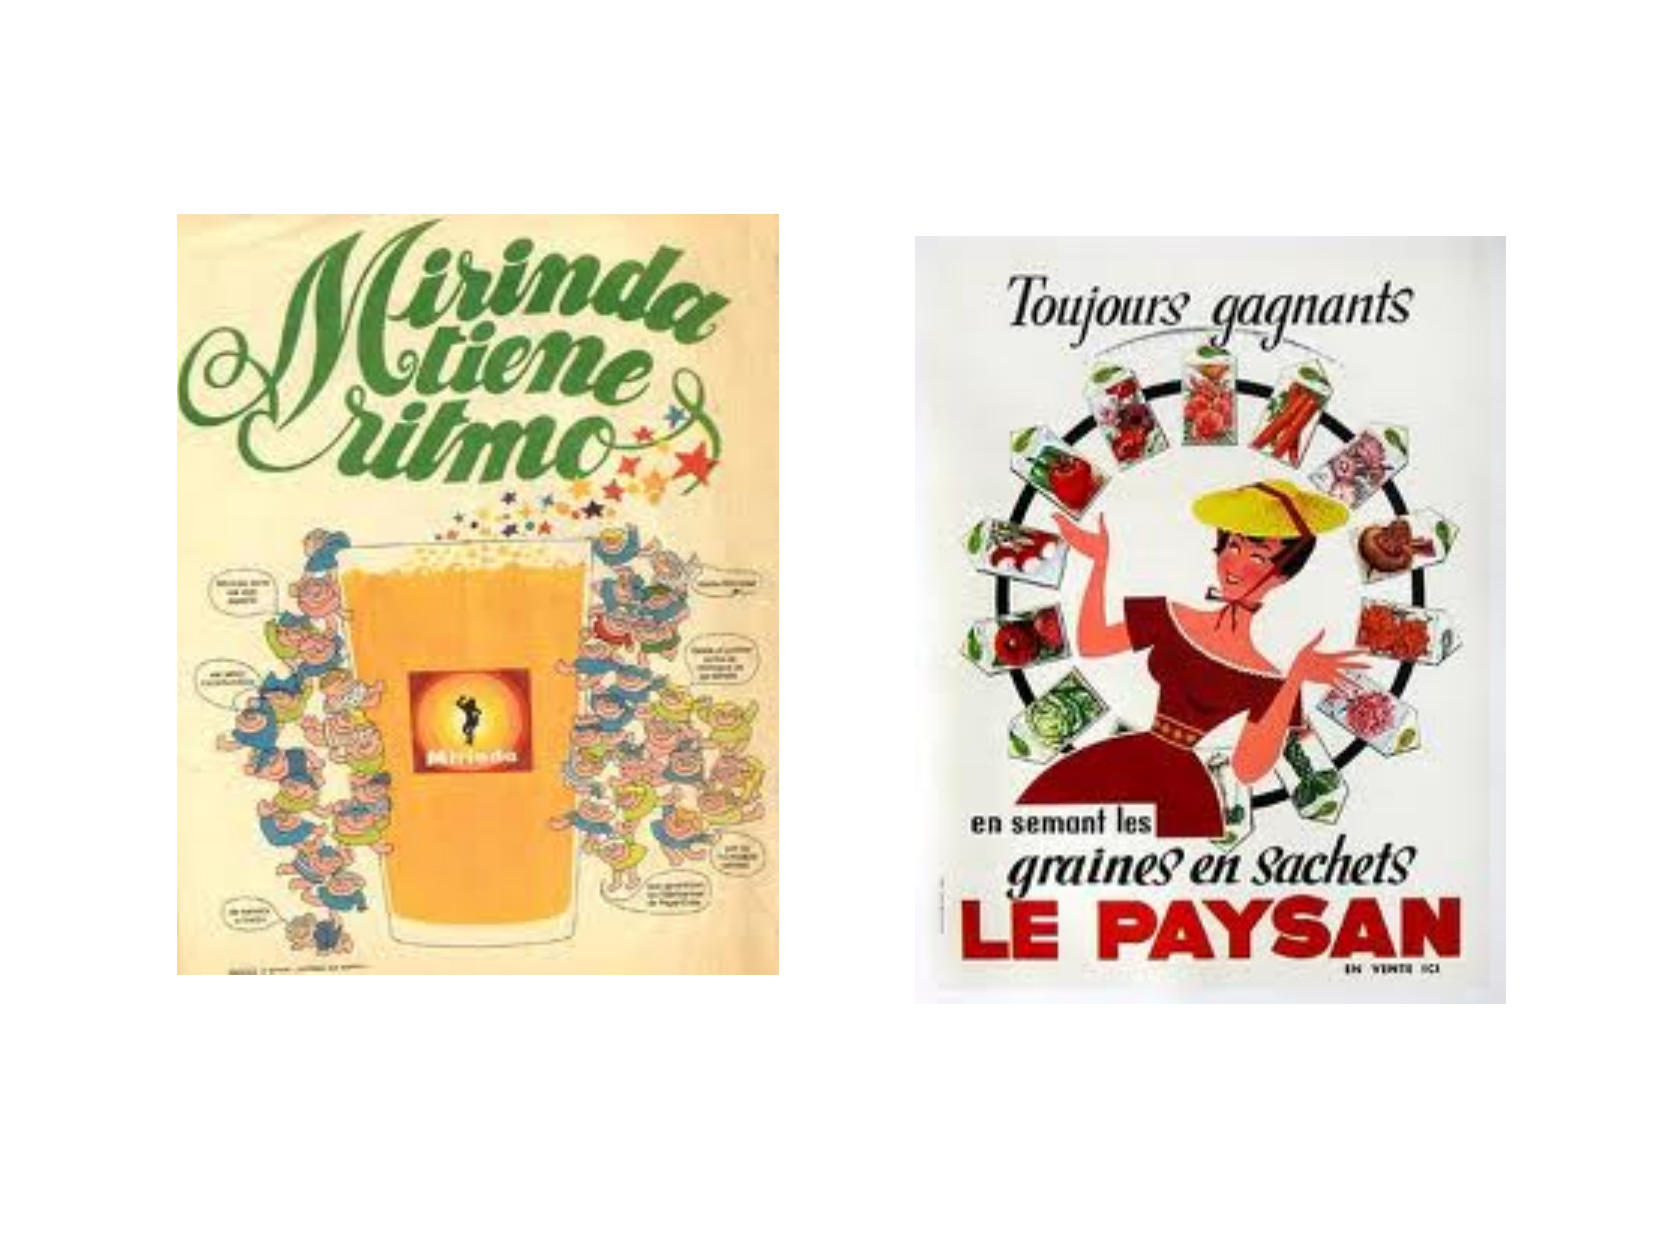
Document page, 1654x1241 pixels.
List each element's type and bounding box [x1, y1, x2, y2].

picture [177, 214, 779, 975]
picture [915, 236, 1506, 1004]
